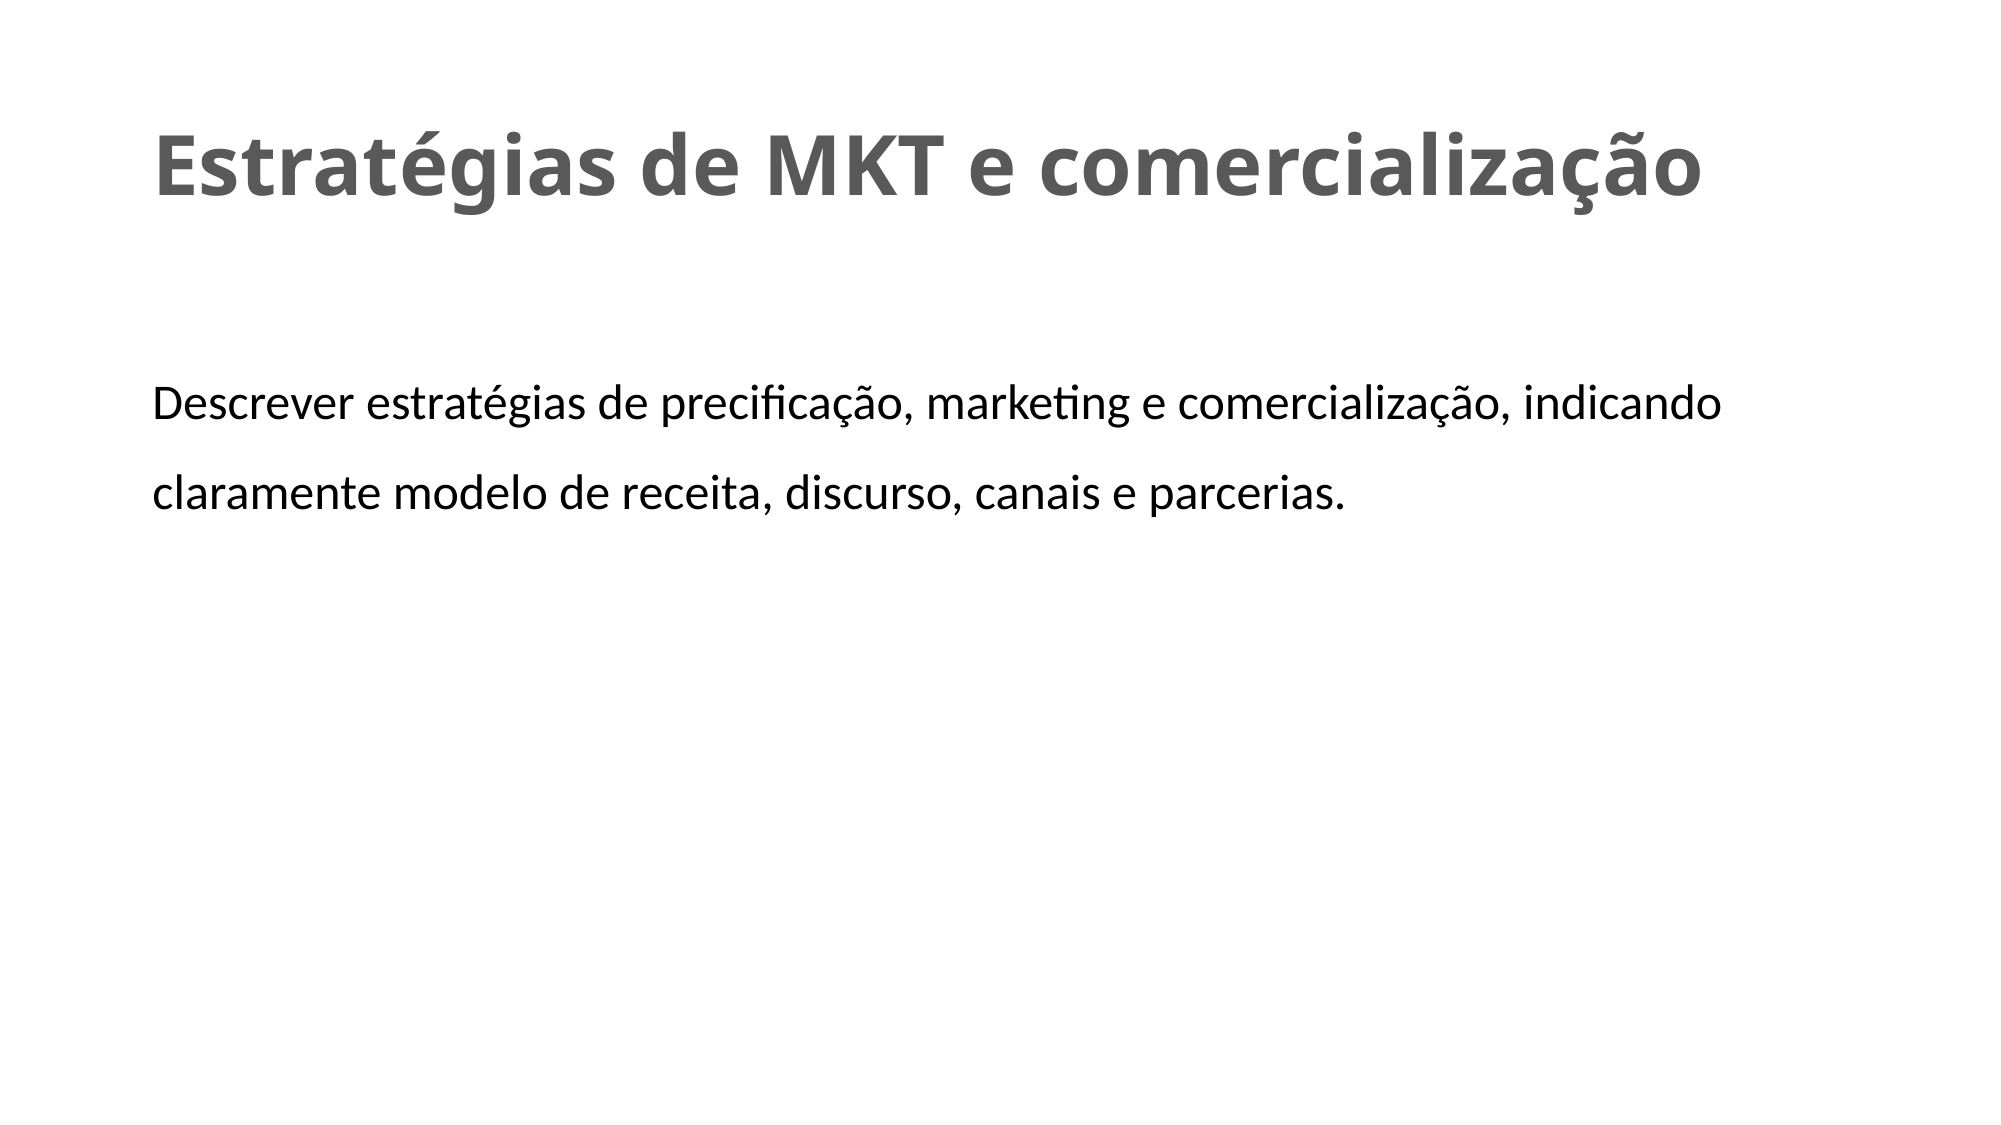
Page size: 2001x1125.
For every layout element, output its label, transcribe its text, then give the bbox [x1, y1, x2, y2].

list Descrever estratégias de precificação, marketing e comercialização, indicando claramente modelo de receita, discurso, canais e parcerias. [137, 332, 1863, 1047]
title Estratégias de MKT e comercialização [137, 59, 1863, 278]
